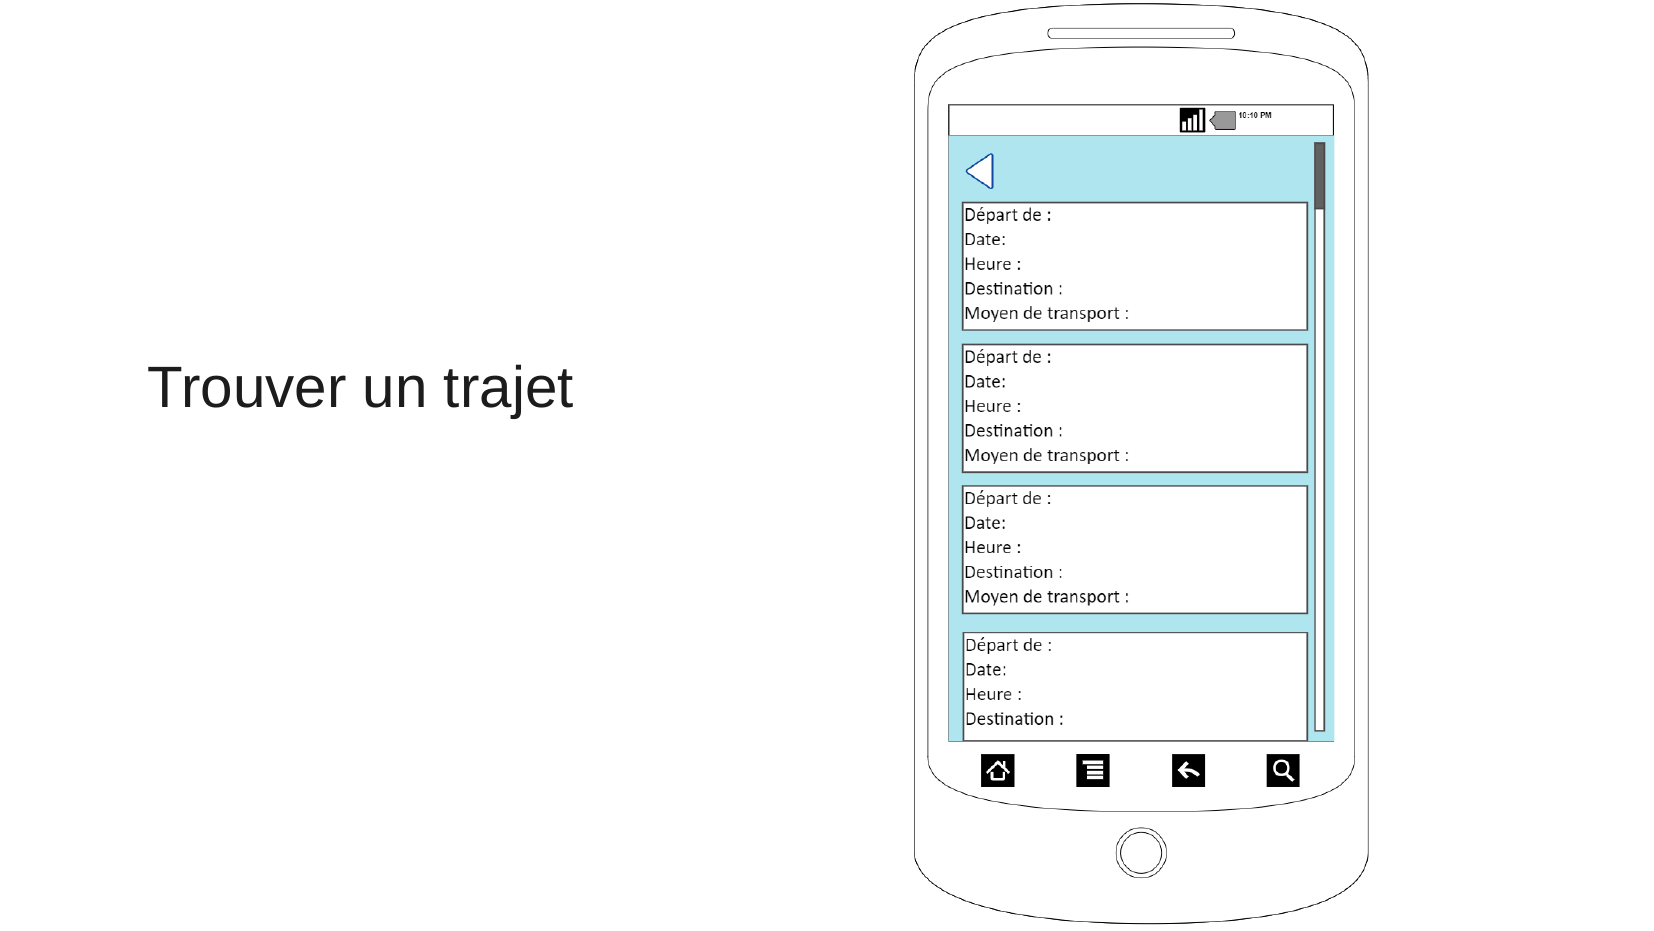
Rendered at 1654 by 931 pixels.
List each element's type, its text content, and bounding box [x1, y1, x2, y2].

picture [885, 0, 1388, 931]
list Trouver un trajet [147, 354, 745, 492]
